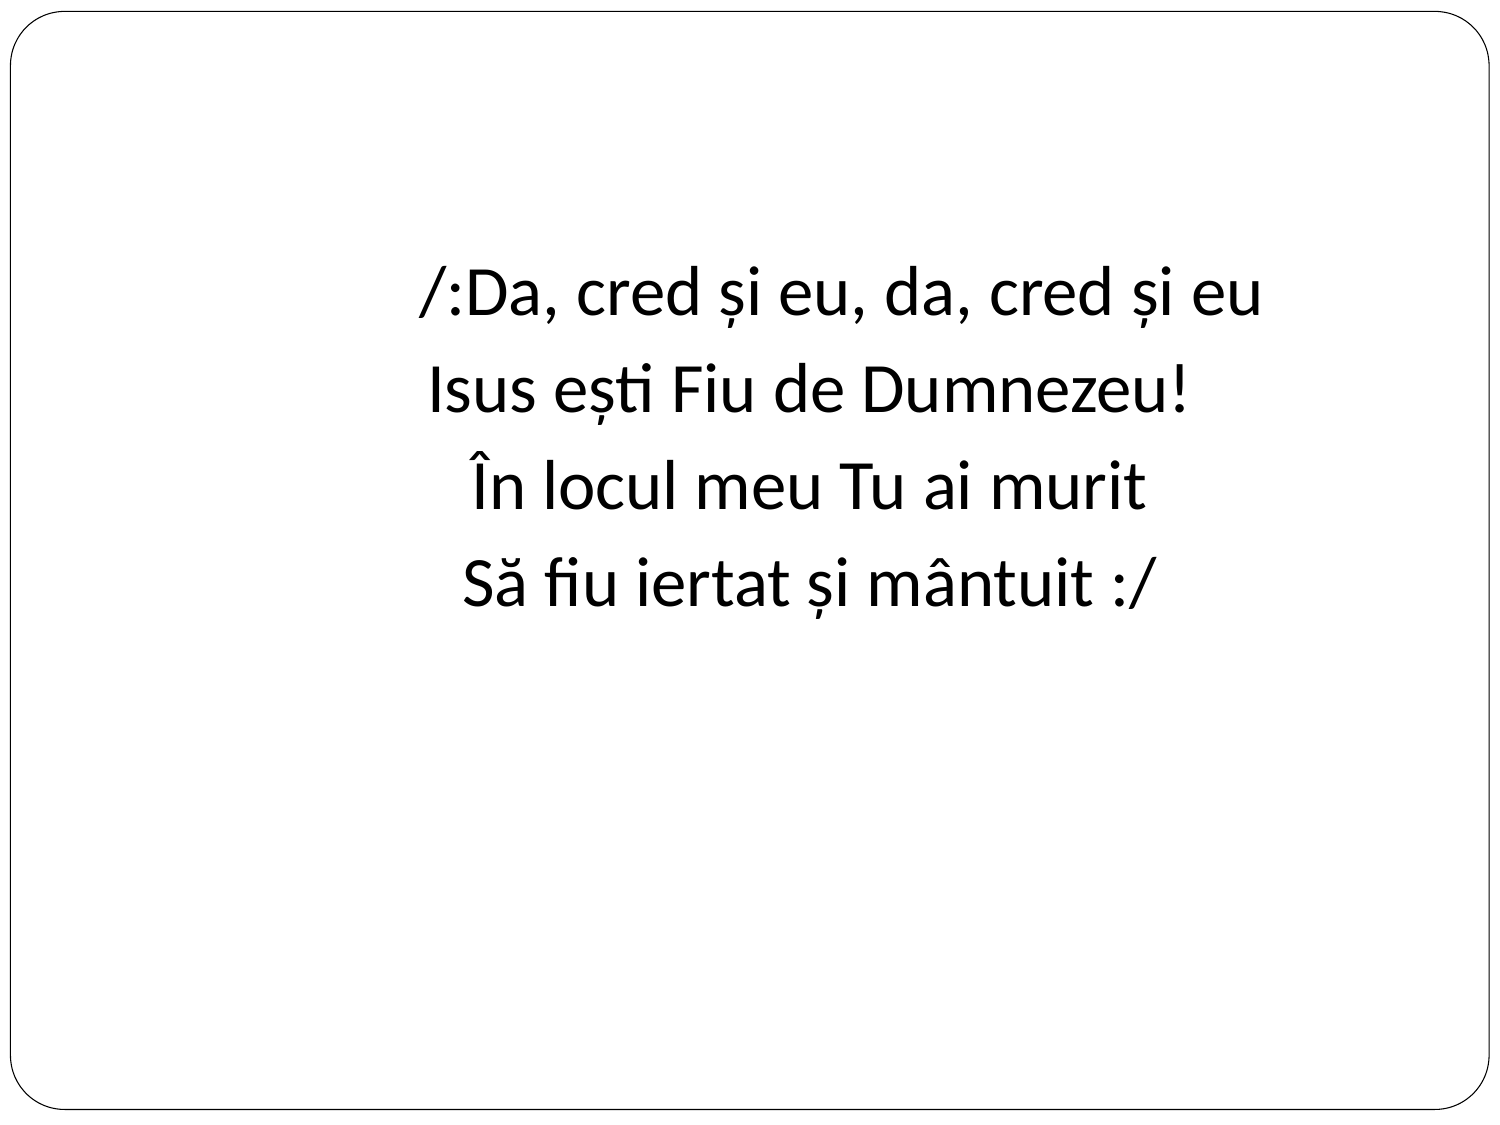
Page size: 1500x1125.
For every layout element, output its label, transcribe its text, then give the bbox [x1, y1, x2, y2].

list /:Da, cred şi eu, da, cred şi eu Isus eşti Fiu de Dumnezeu! În locul meu Tu ai murit Să fiu iertat şi mântuit :/ [150, 237, 1426, 988]
